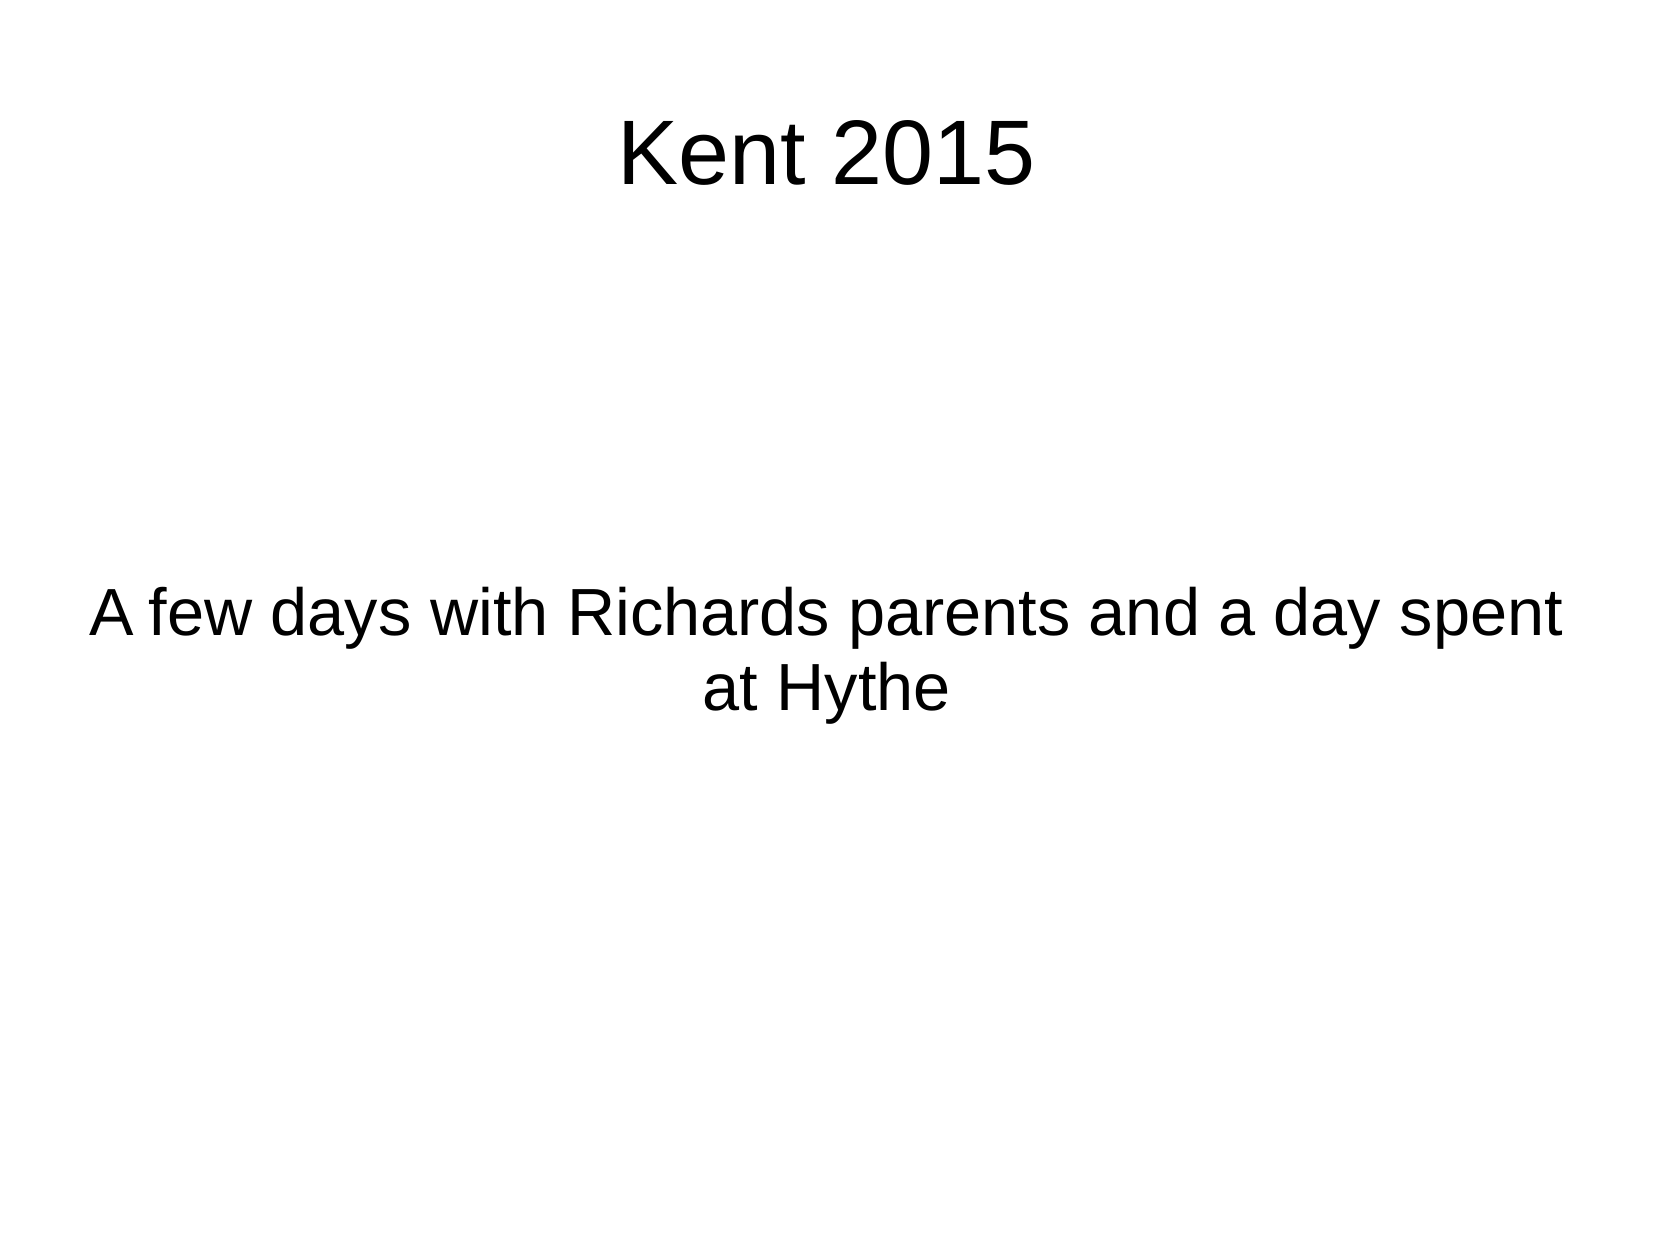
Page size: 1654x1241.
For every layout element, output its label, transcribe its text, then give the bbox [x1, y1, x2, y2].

subtitle A few days with Richards parents and a day spent at Hythe [82, 290, 1571, 1010]
title Kent 2015 [82, 49, 1571, 257]
